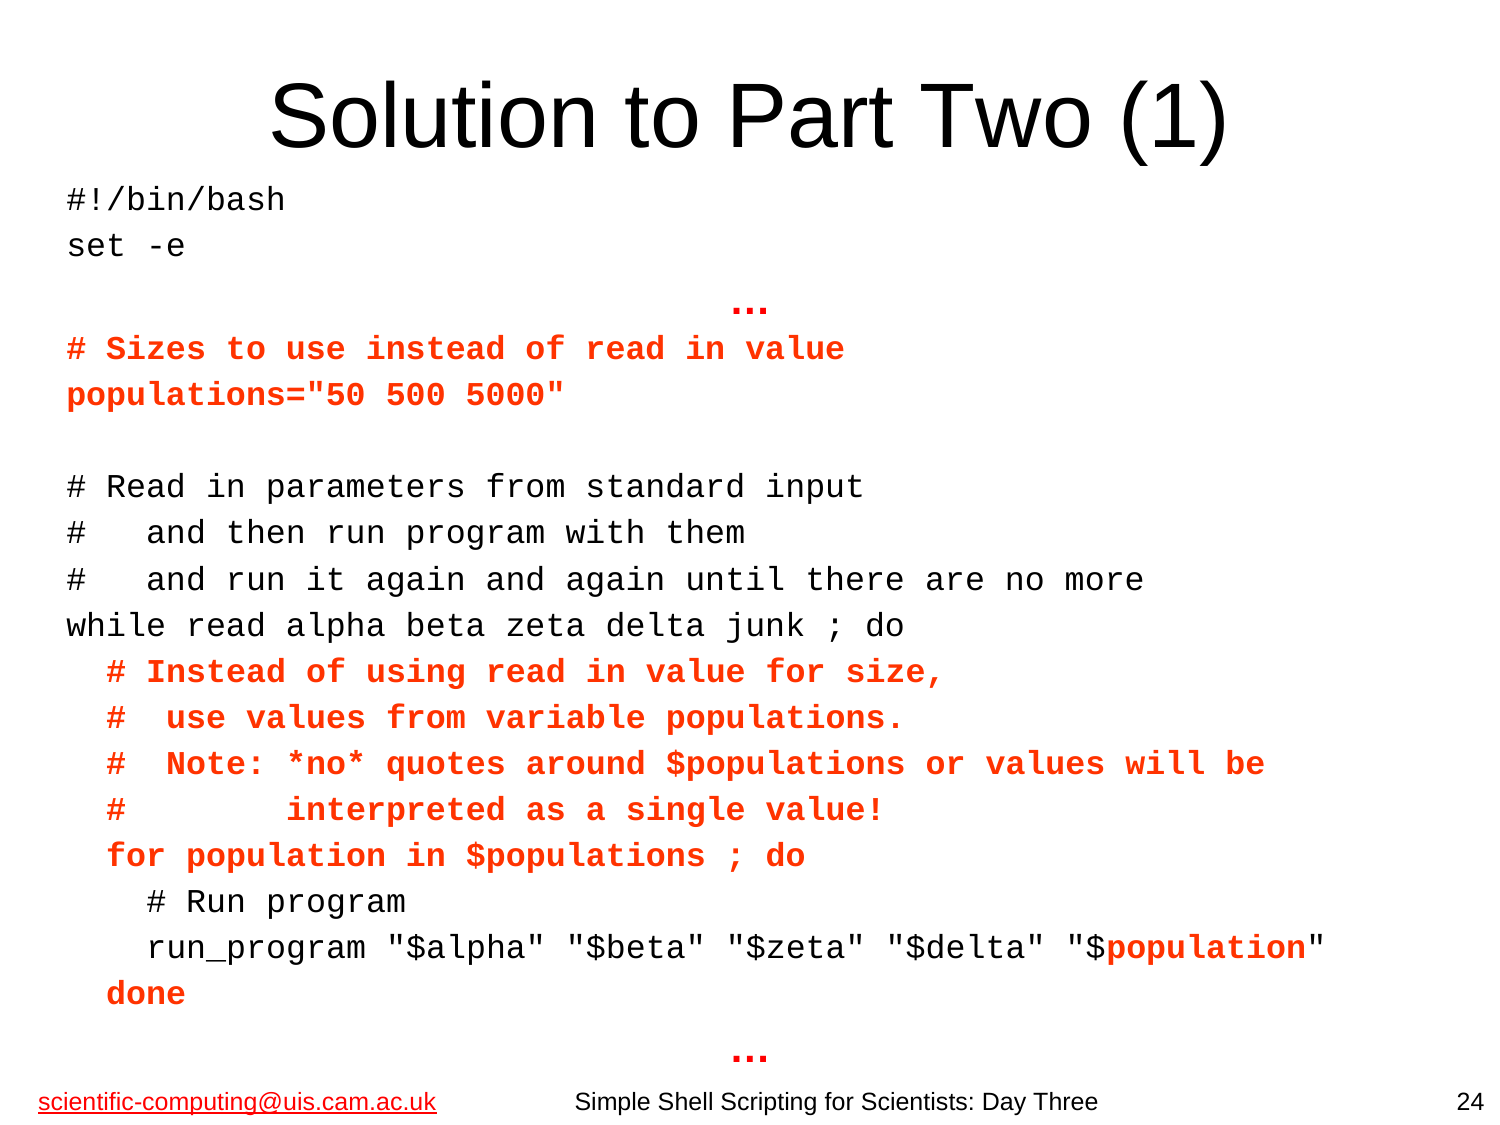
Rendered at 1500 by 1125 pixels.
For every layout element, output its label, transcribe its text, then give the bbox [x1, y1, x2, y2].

title Solution to Part Two (1) [112, 53, 1388, 175]
list #!/bin/bash set -e … # Sizes to use instead of read in value populations="50 500 5000" # Read in parameters from standard input # and then run program with them # and run it again and again until there are no more while read alpha beta zeta delta junk ; do # Instead of using read in value for size, # use values from variable populations. # Note: *no* quotes around $populations or values will be # interpreted as a single value! for population in $populations ; do # Run program run_program "$alpha" "$beta" "$zeta" "$delta" "$population" done … [51, 175, 1449, 1125]
